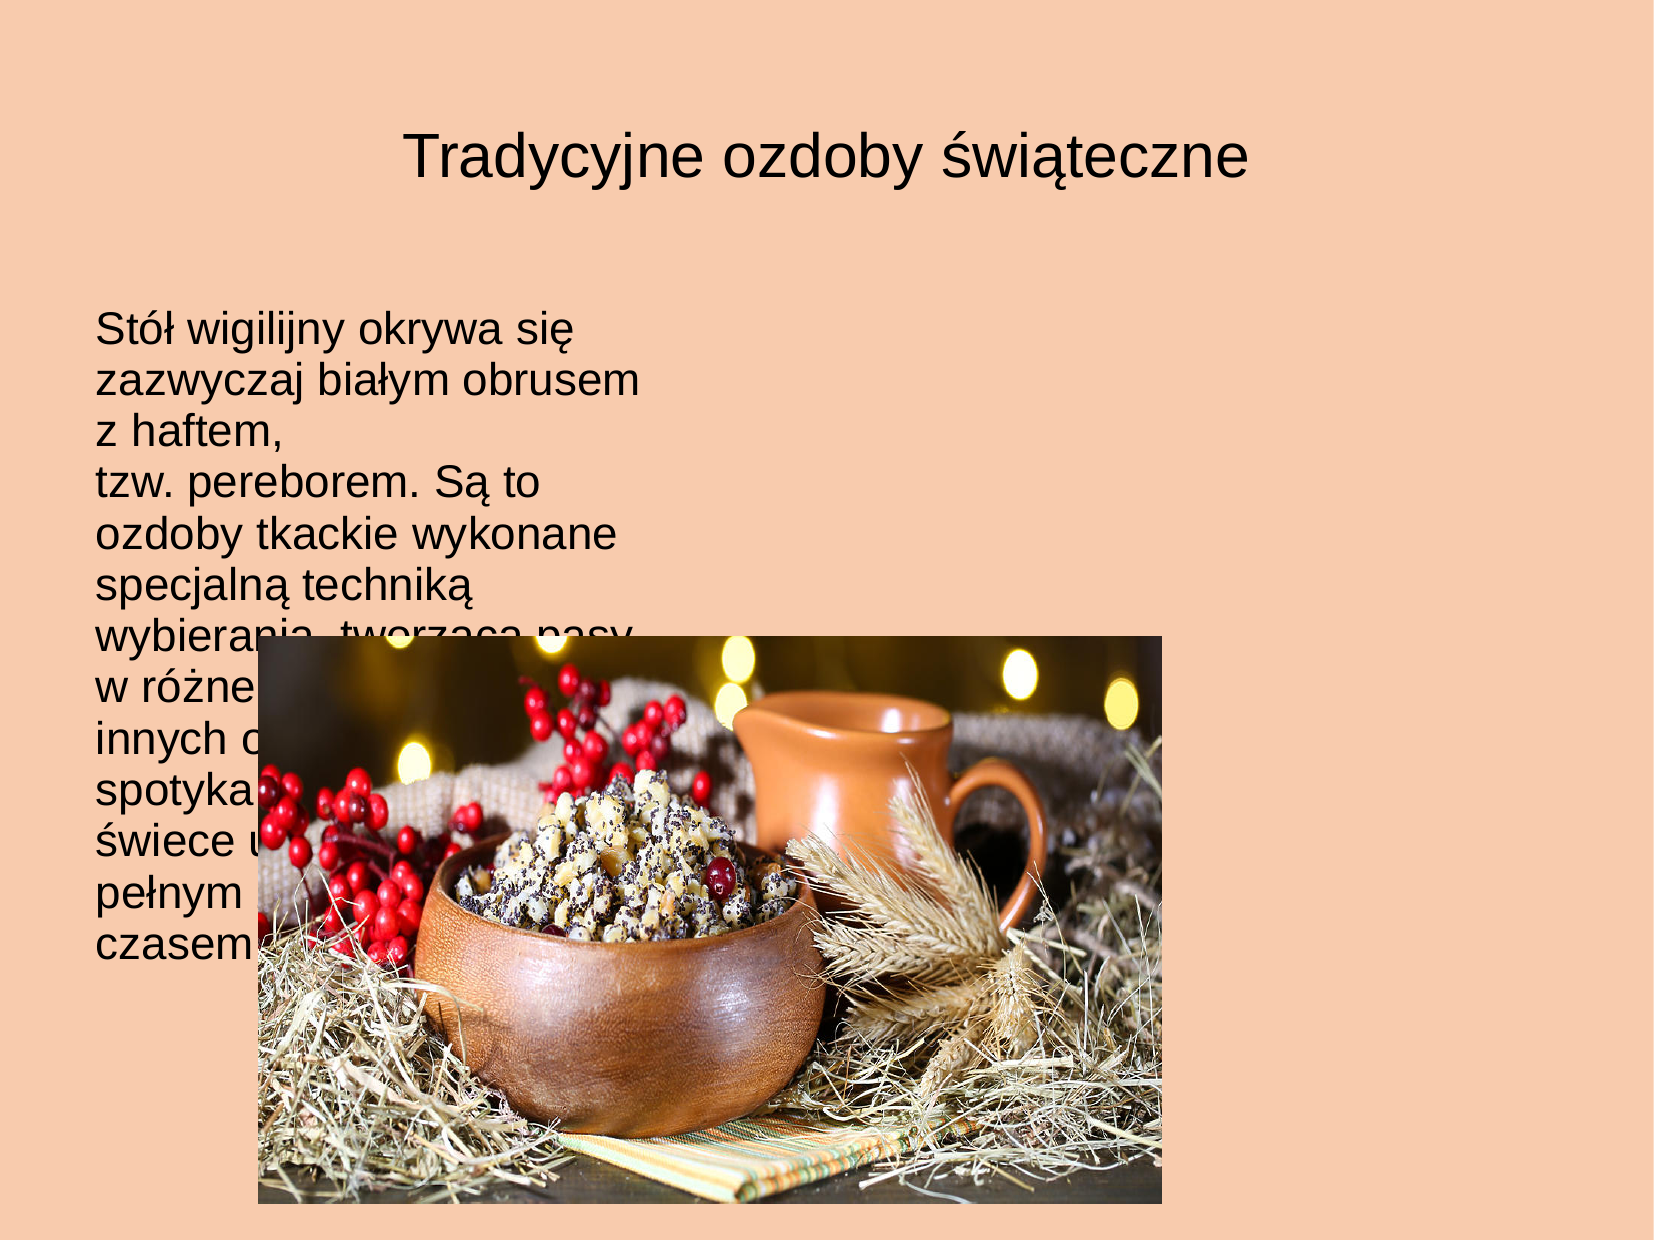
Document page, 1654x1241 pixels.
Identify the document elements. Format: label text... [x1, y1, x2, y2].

text_box Stół wigilijny okrywa się zazwyczaj białym obrusem z haftem, tzw. pereborem. Są to ozdoby tkackie wykonane specjalną techniką wybierania, tworzącą pasy w różne wzory. Wśród innych ornamentów spotyka się woskowe świece ustawione w kubku pełnym zboża, czasem z dodatkiem miodu. [81, 295, 686, 945]
picture [258, 636, 1162, 1204]
title Tradycyjne ozdoby świąteczne [82, 49, 1571, 257]
